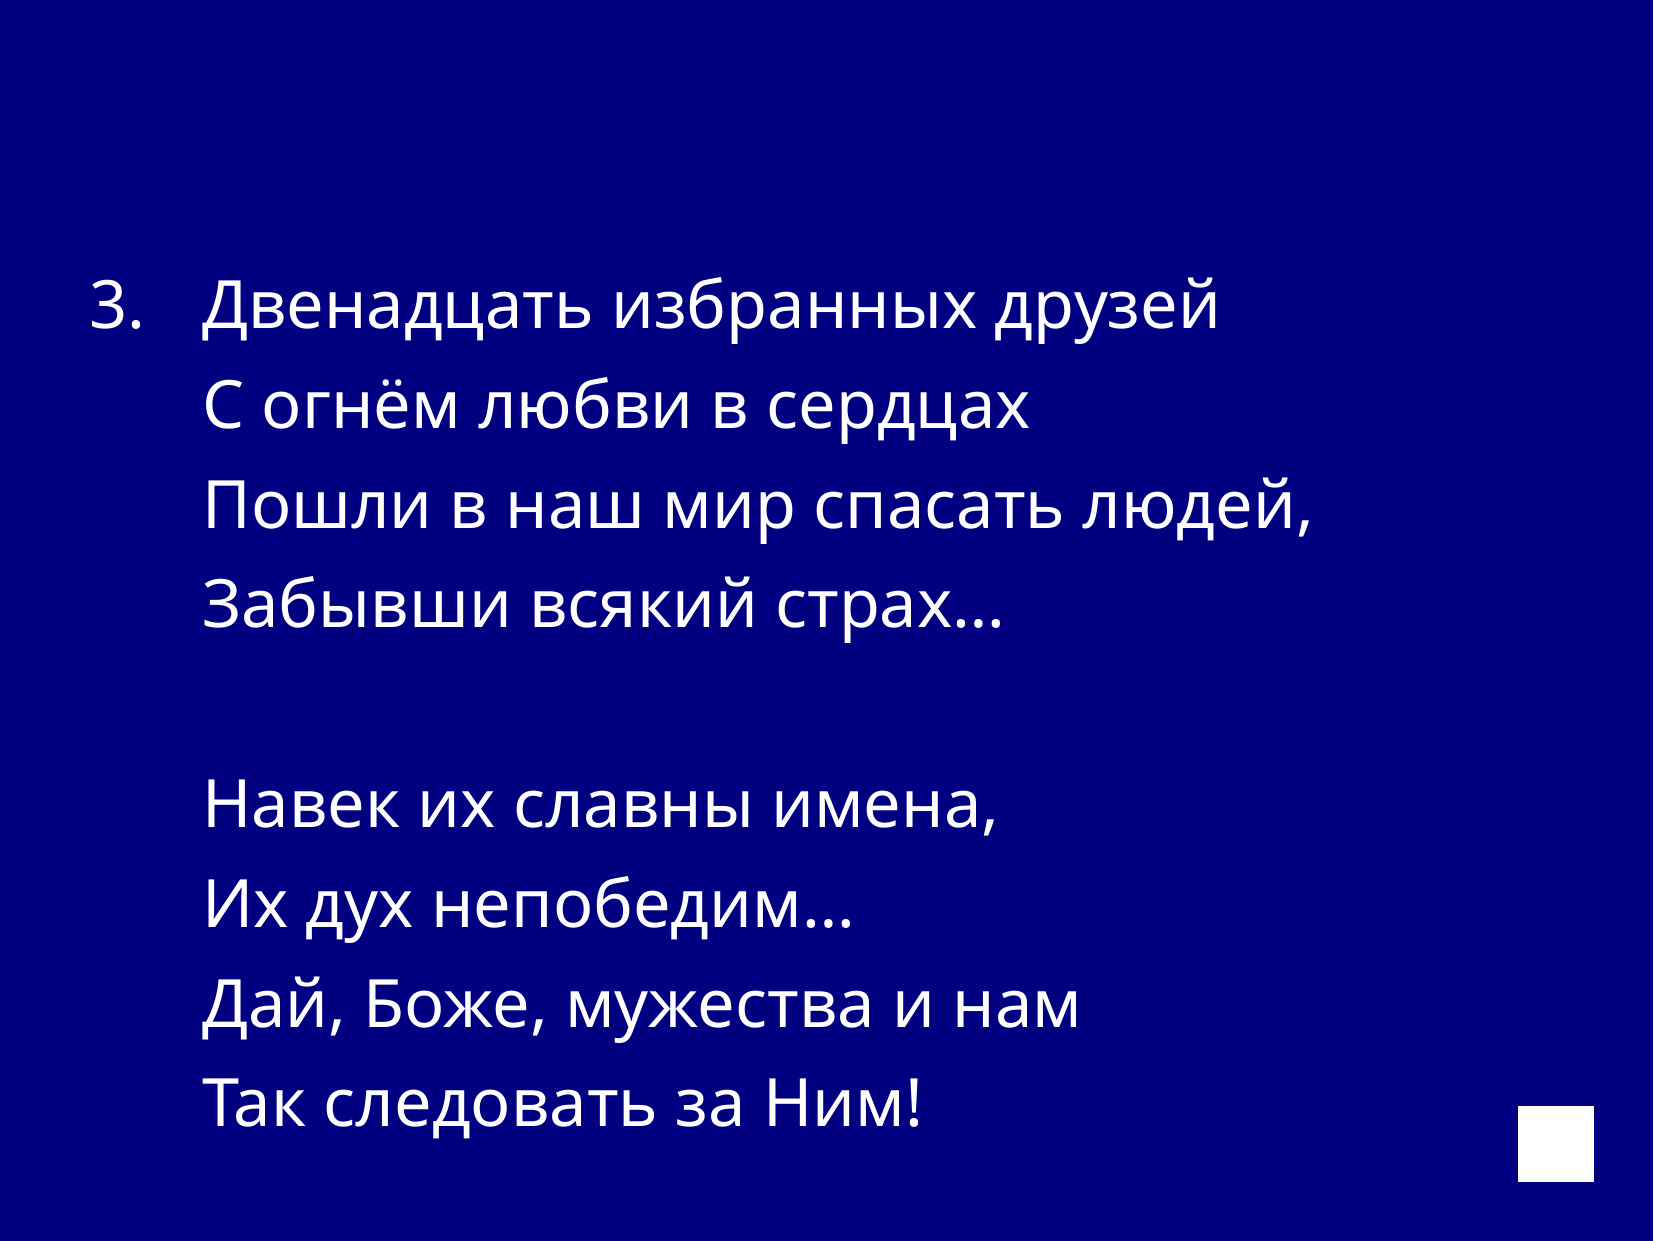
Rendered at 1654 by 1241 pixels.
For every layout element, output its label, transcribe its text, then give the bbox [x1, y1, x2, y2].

text_box [1518, 1106, 1594, 1182]
text_box 3. Двенадцать избранных друзей С огнём любви в сердцах Пошли в наш мир спасать людей, Забывши всякий страх… Навек их славны имена, Их дух непобедим… Дай, Боже, мужества и нам Так следовать за Ним! [75, 150, 1576, 1163]
